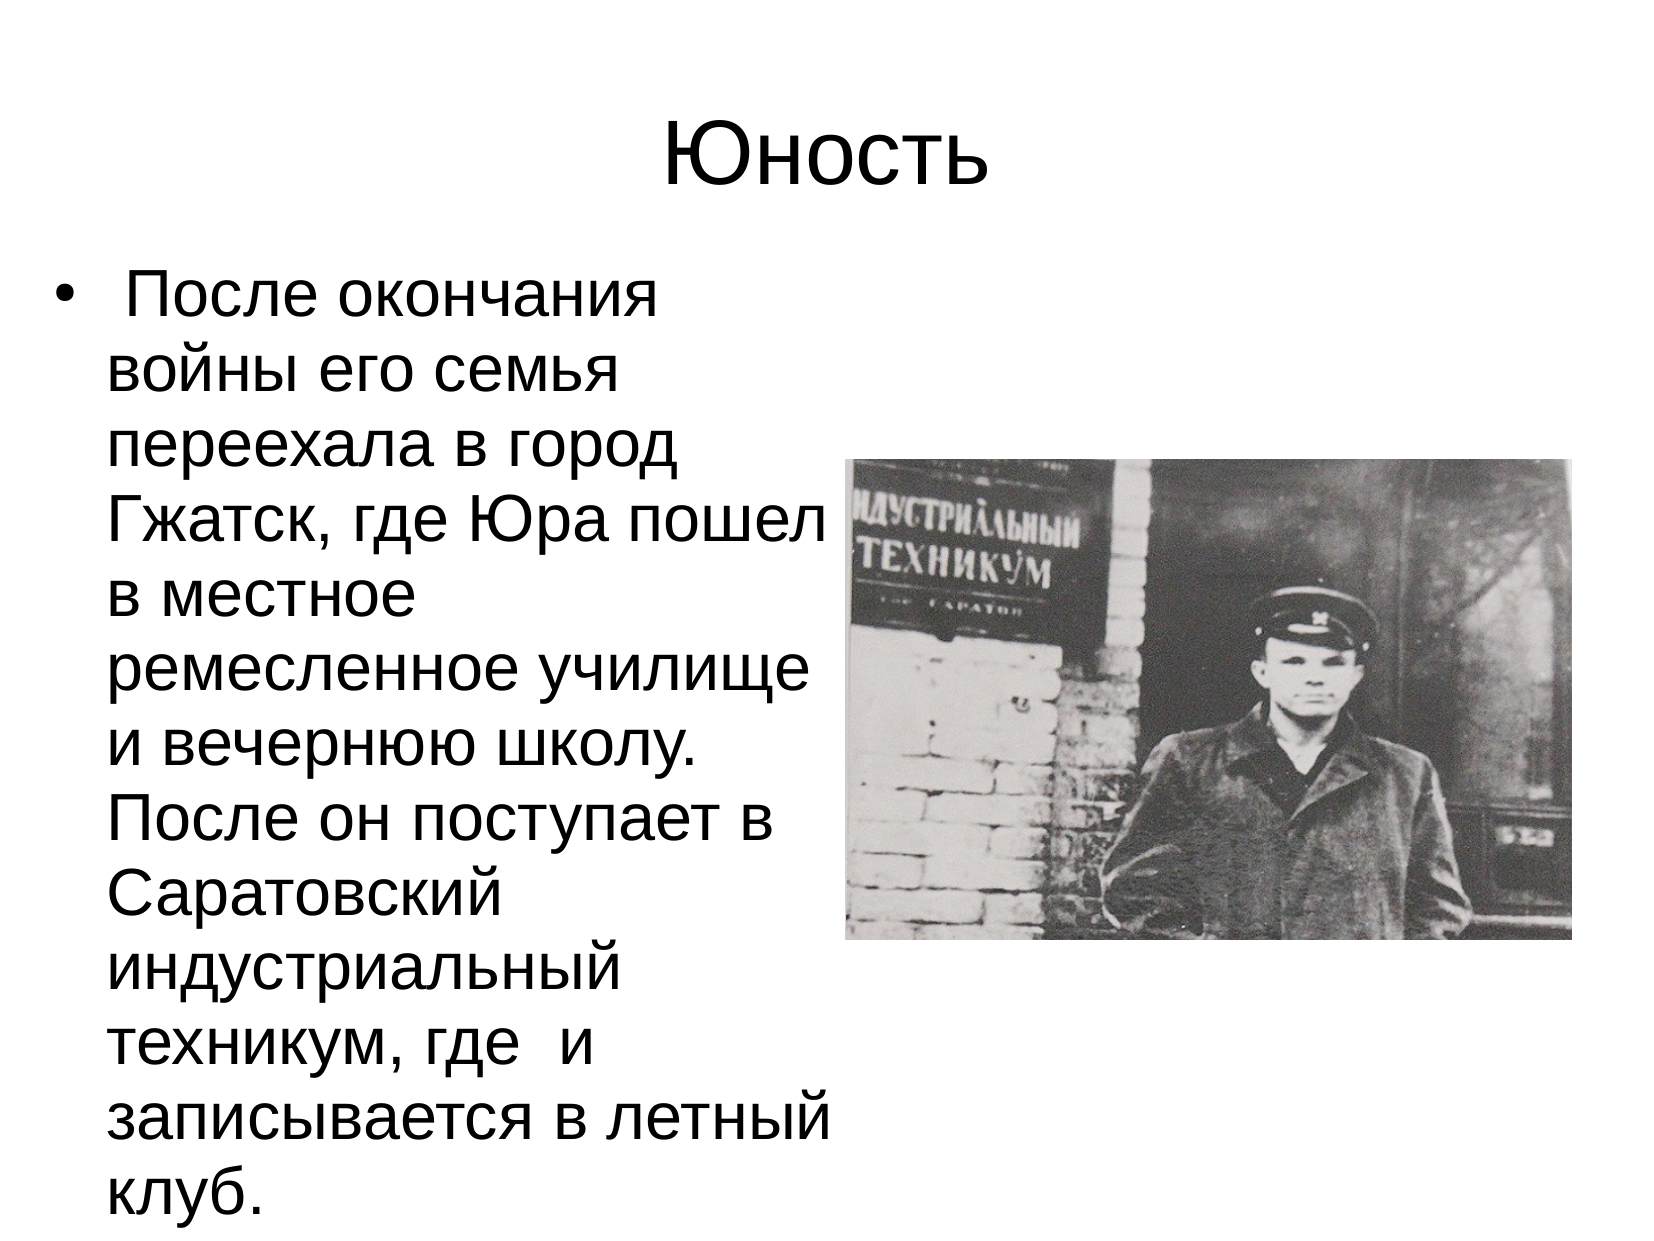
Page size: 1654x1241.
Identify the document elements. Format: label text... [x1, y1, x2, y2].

title Юность [82, 49, 1571, 257]
picture [845, 459, 1572, 940]
list После окончания войны его семья переехала в город Гжатск, где Юра пошел в местное ремесленное училище и вечернюю школу. После он поступает в Саратовский индустриальный техникум, где и записывается в летный клуб. В клубе он освоил самолет ЯК-18 и совершил на нем более 190 полетов. В 1955 году, после призыва в армию, он направляется в авиационное училище. В нем Юра под руководством опытных лётчиков-испытателей оттачивает свои умения управления крылатыми машинами. После училища он проходит службу на Северном флоте, в авиационном полку. К концу 1959 года Юра налетал в общей сложности более 260 часов и получил квалификацию летчика 1 класса. [35, 256, 839, 1241]
